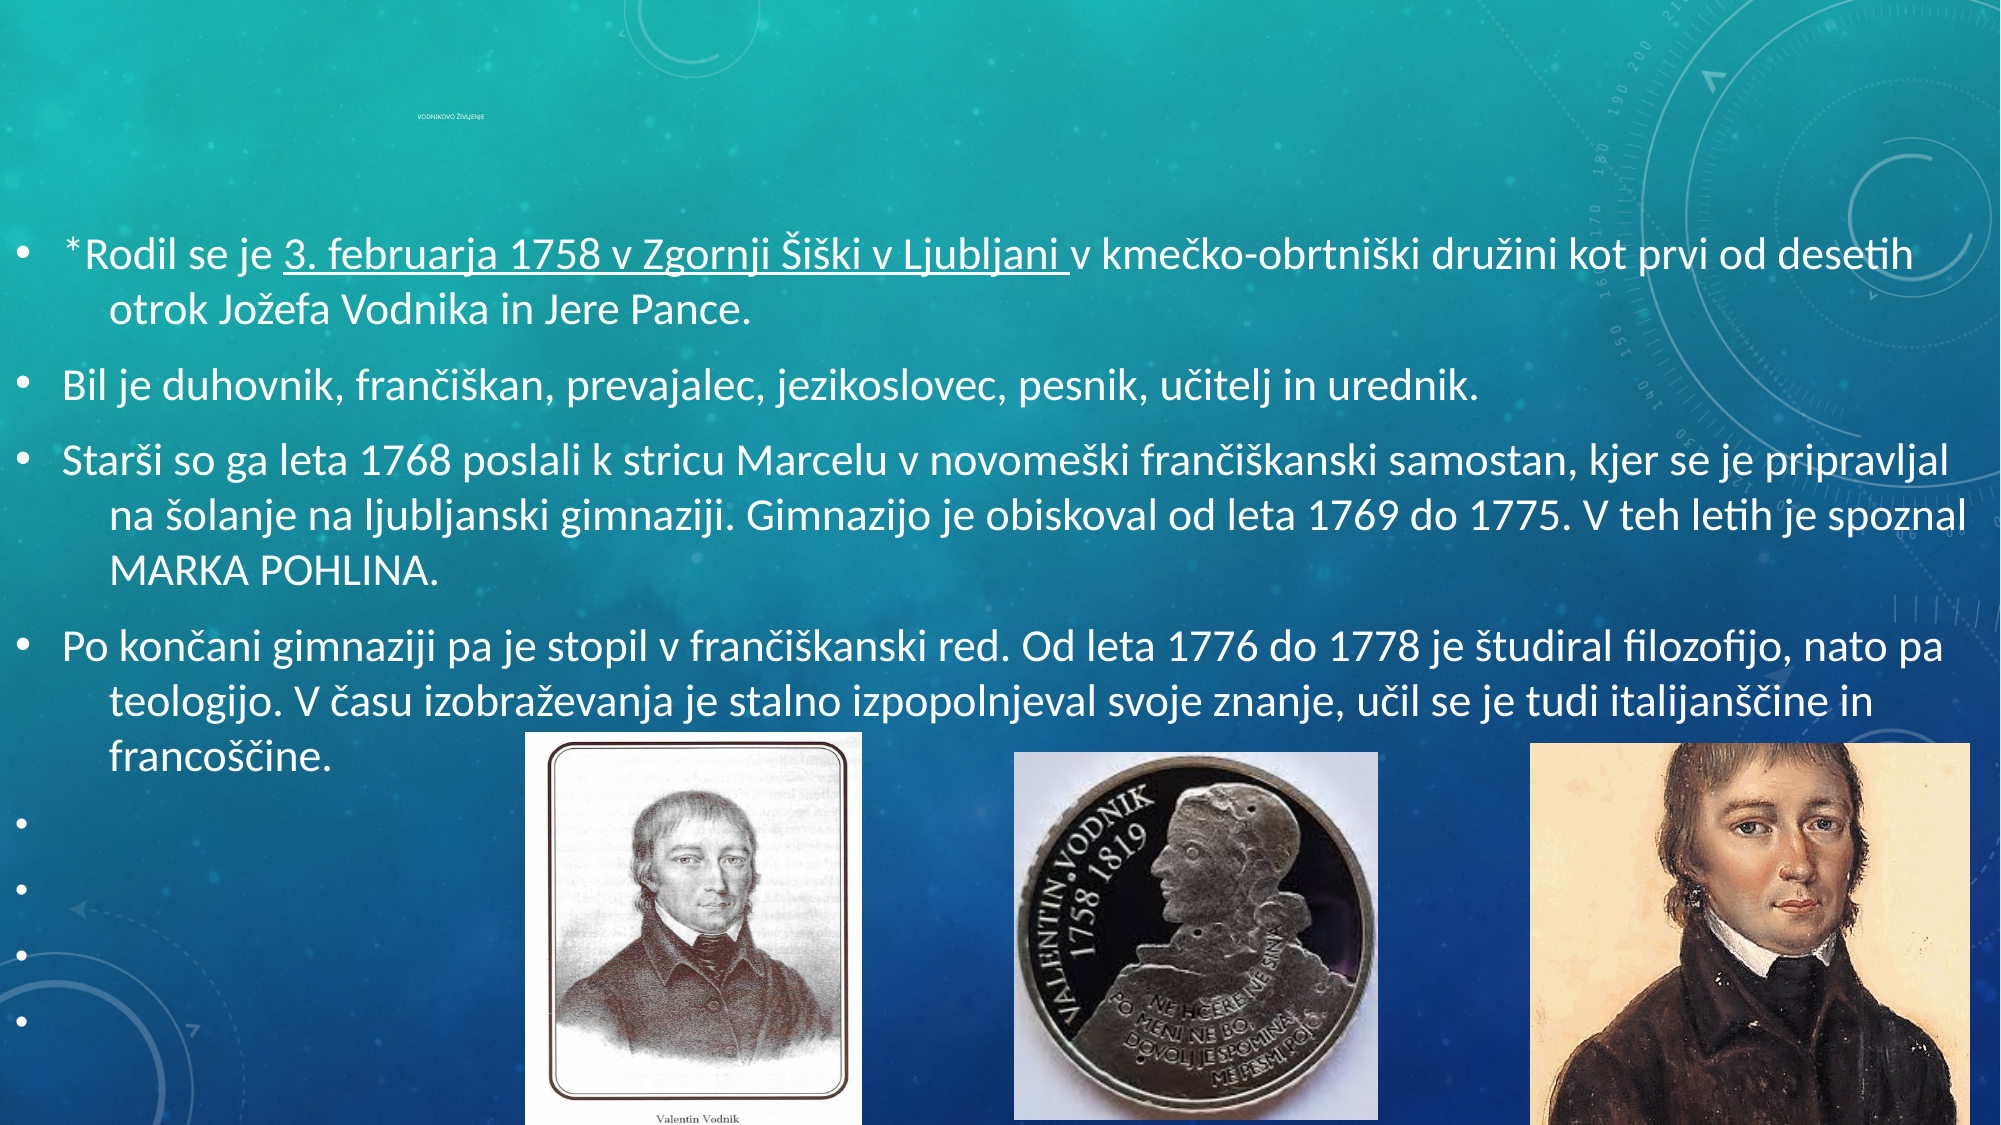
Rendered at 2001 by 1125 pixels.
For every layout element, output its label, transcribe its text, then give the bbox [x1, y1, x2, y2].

picture [1530, 743, 1970, 1125]
picture [525, 732, 862, 1125]
title Vodnikovo ŽIVLJENJE [0, 113, 1183, 121]
list *Rodil se je 3. februarja 1758 v Zgornji Šiški v Ljubljani v kmečko-obrtniški družini kot prvi od desetih otrok Jožefa Vodnika in Jere Pance. Bil je duhovnik, frančiškan, prevajalec, jezikoslovec, pesnik, učitelj in urednik. Starši so ga leta 1768 poslali k stricu Marcelu v novomeški frančiškanski samostan, kjer se je pripravljal na šolanje na ljubljanski gimnaziji. Gimnazijo je obiskoval od leta 1769 do 1775. V teh letih je spoznal MARKA POHLINA. Po končani gimnaziji pa je stopil v frančiškanski red. Od leta 1776 do 1778 je študiral filozofijo, nato pa teologijo. V času izobraževanja je stalno izpopolnjeval svoje znanje, učil se je tudi italijanščine in francoščine. [0, 216, 1992, 1034]
picture [1014, 752, 1378, 1120]
